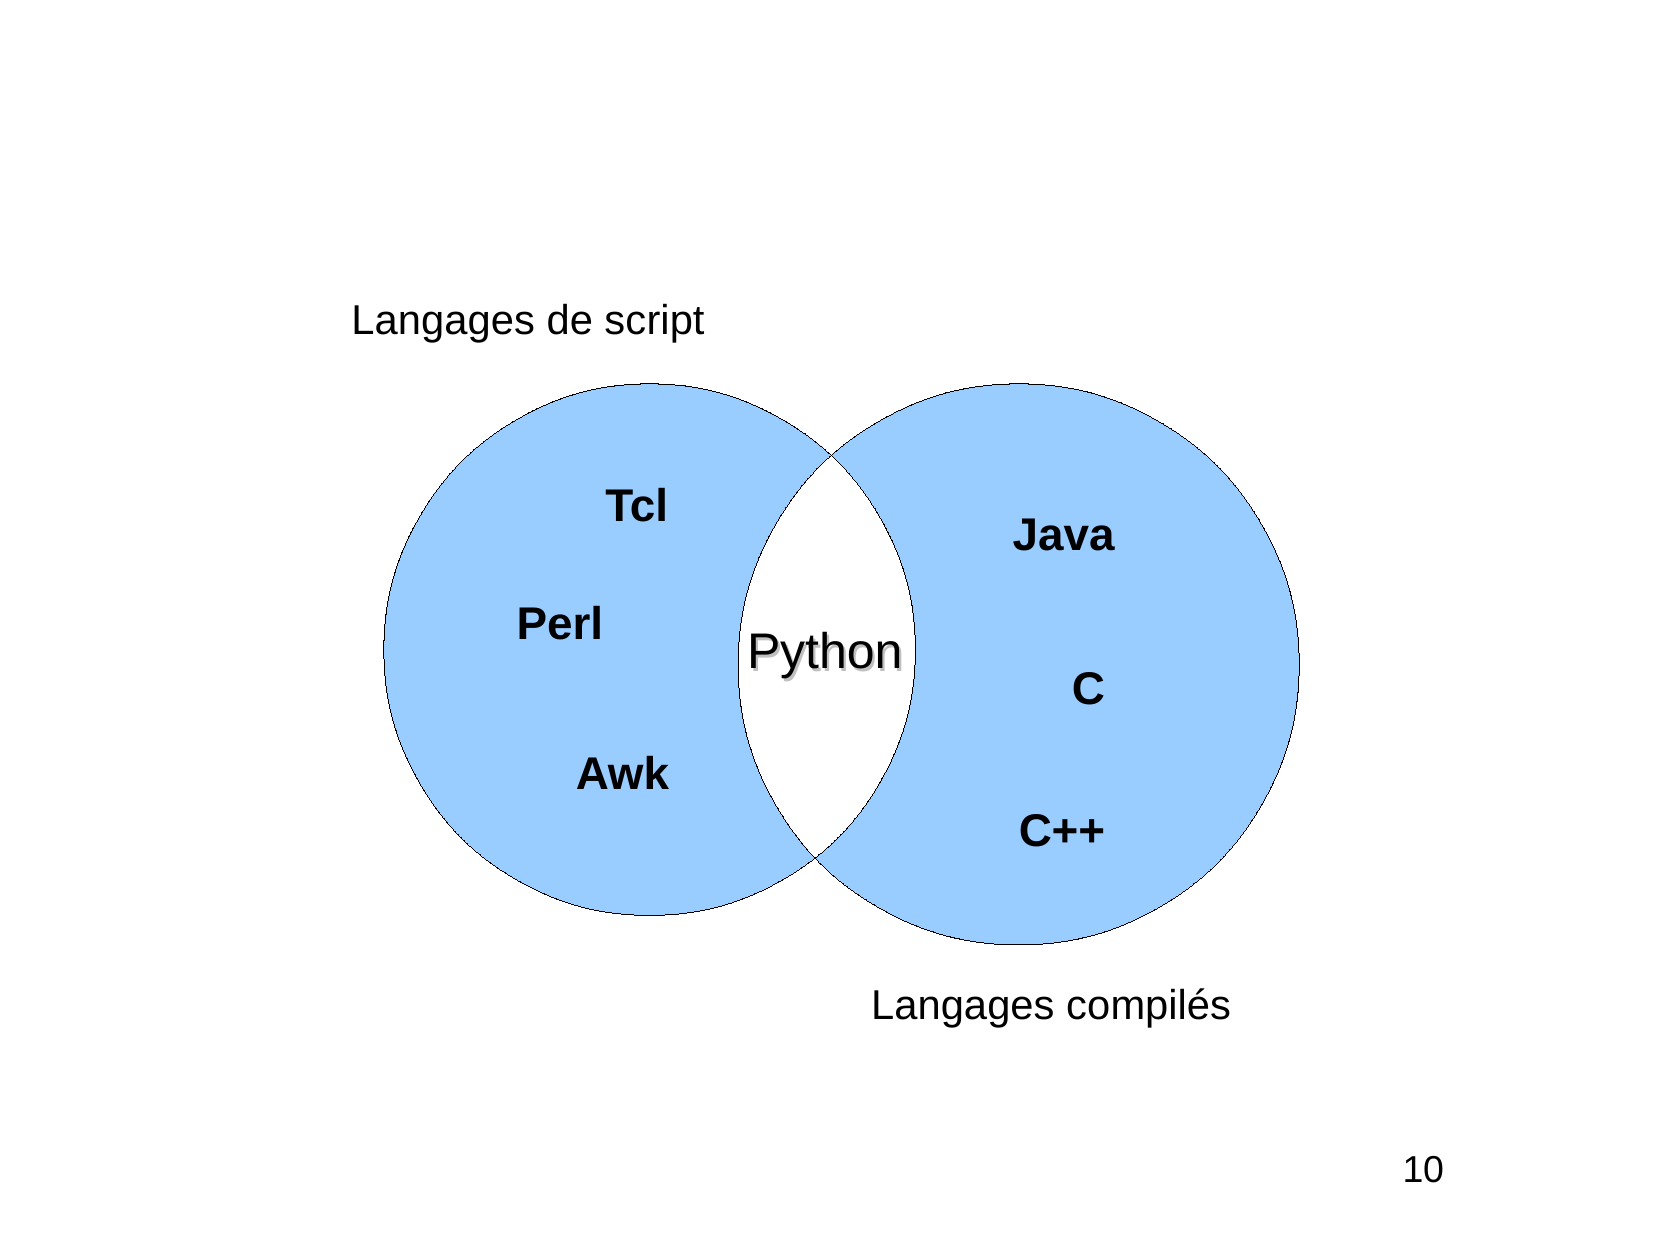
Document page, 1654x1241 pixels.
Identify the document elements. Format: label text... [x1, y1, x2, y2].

text_box [383, 383, 1300, 945]
text_box Tcl [590, 472, 886, 540]
text_box C [1057, 655, 1294, 723]
text_box C++ [1003, 797, 1270, 865]
text_box Java [998, 501, 1205, 570]
text_box Awk [561, 740, 1123, 808]
text_box Langages compilés [856, 974, 1477, 1037]
text_box Langages de script [336, 289, 810, 408]
text_box Perl [501, 590, 739, 658]
text_box Python [732, 616, 939, 687]
